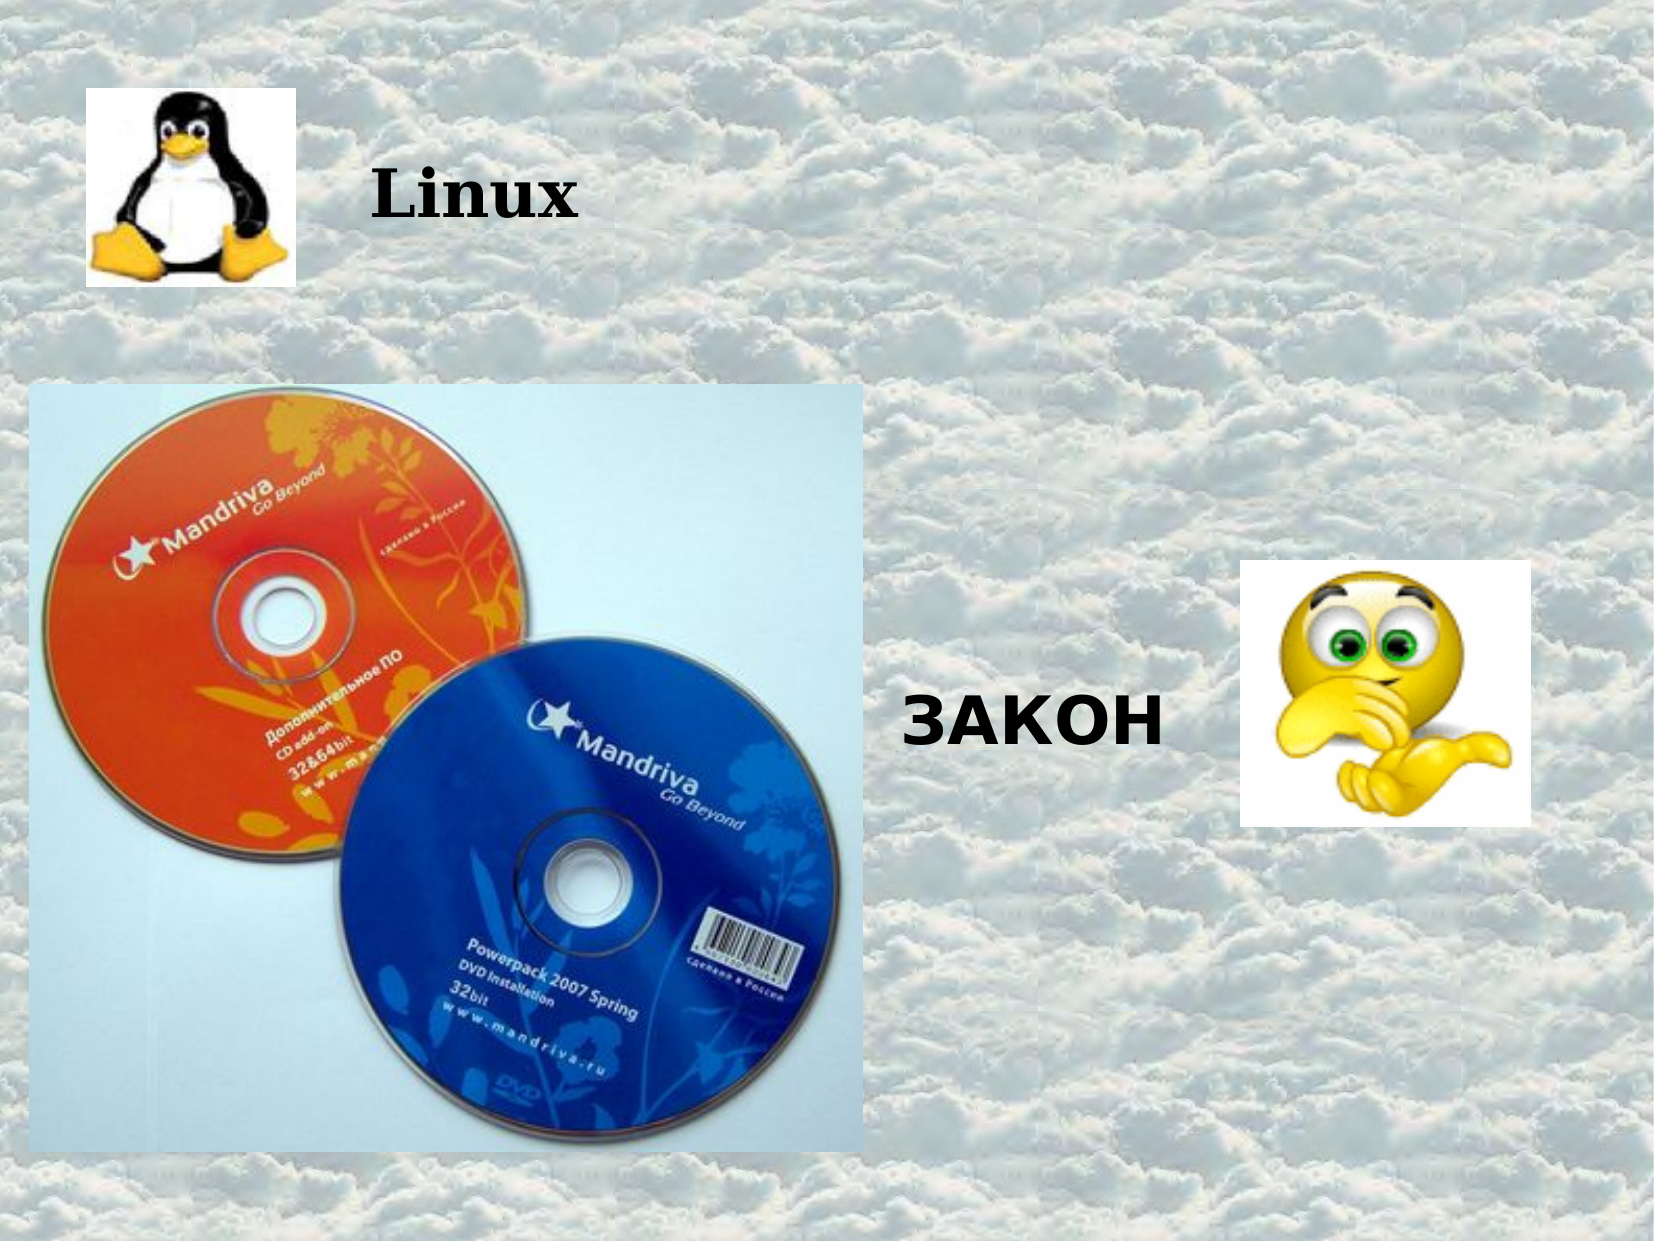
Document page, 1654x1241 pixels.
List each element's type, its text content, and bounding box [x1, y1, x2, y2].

picture [0, 0, 1654, 1241]
text_box ЗАКОН [885, 675, 1211, 768]
text_box Linux [354, 147, 709, 242]
